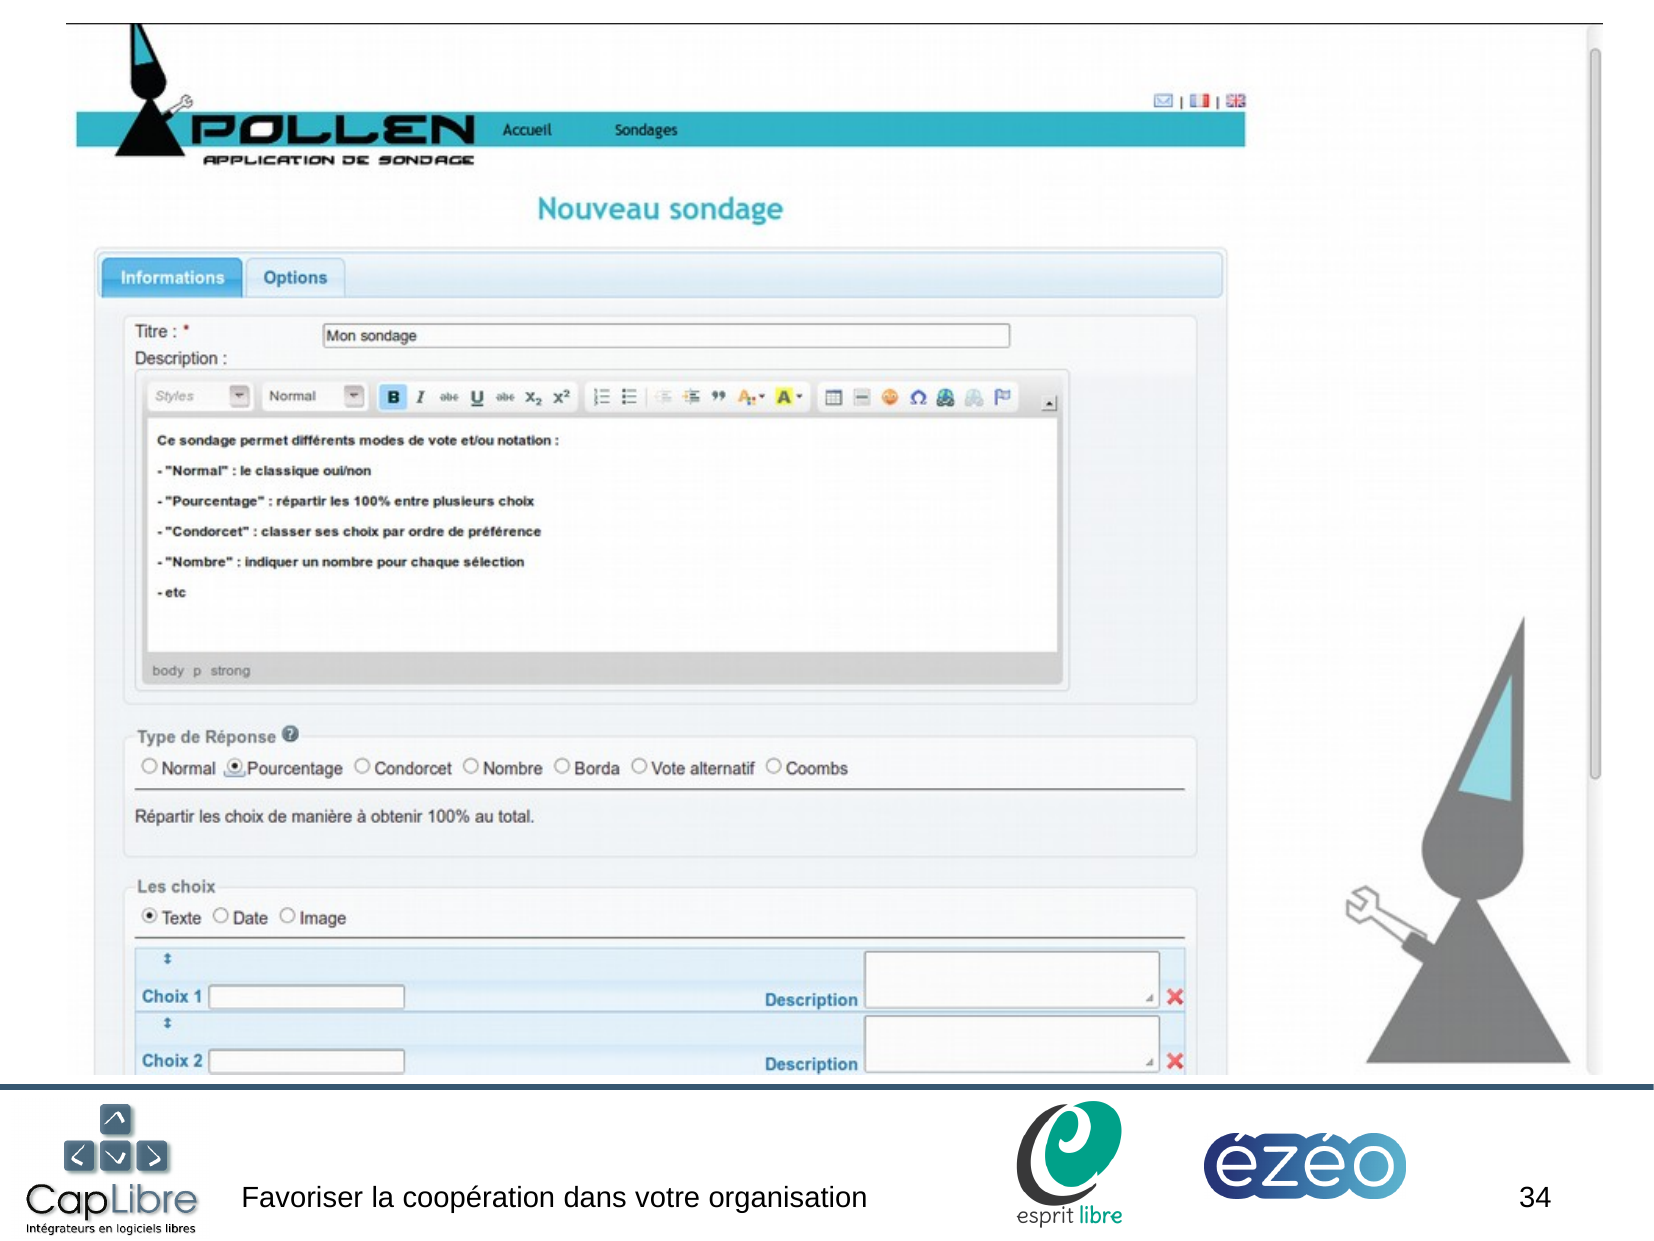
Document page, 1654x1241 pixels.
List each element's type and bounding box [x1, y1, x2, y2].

picture [1003, 1098, 1134, 1229]
picture [11, 1098, 210, 1239]
picture [1204, 1133, 1406, 1199]
picture [66, 23, 1603, 1075]
